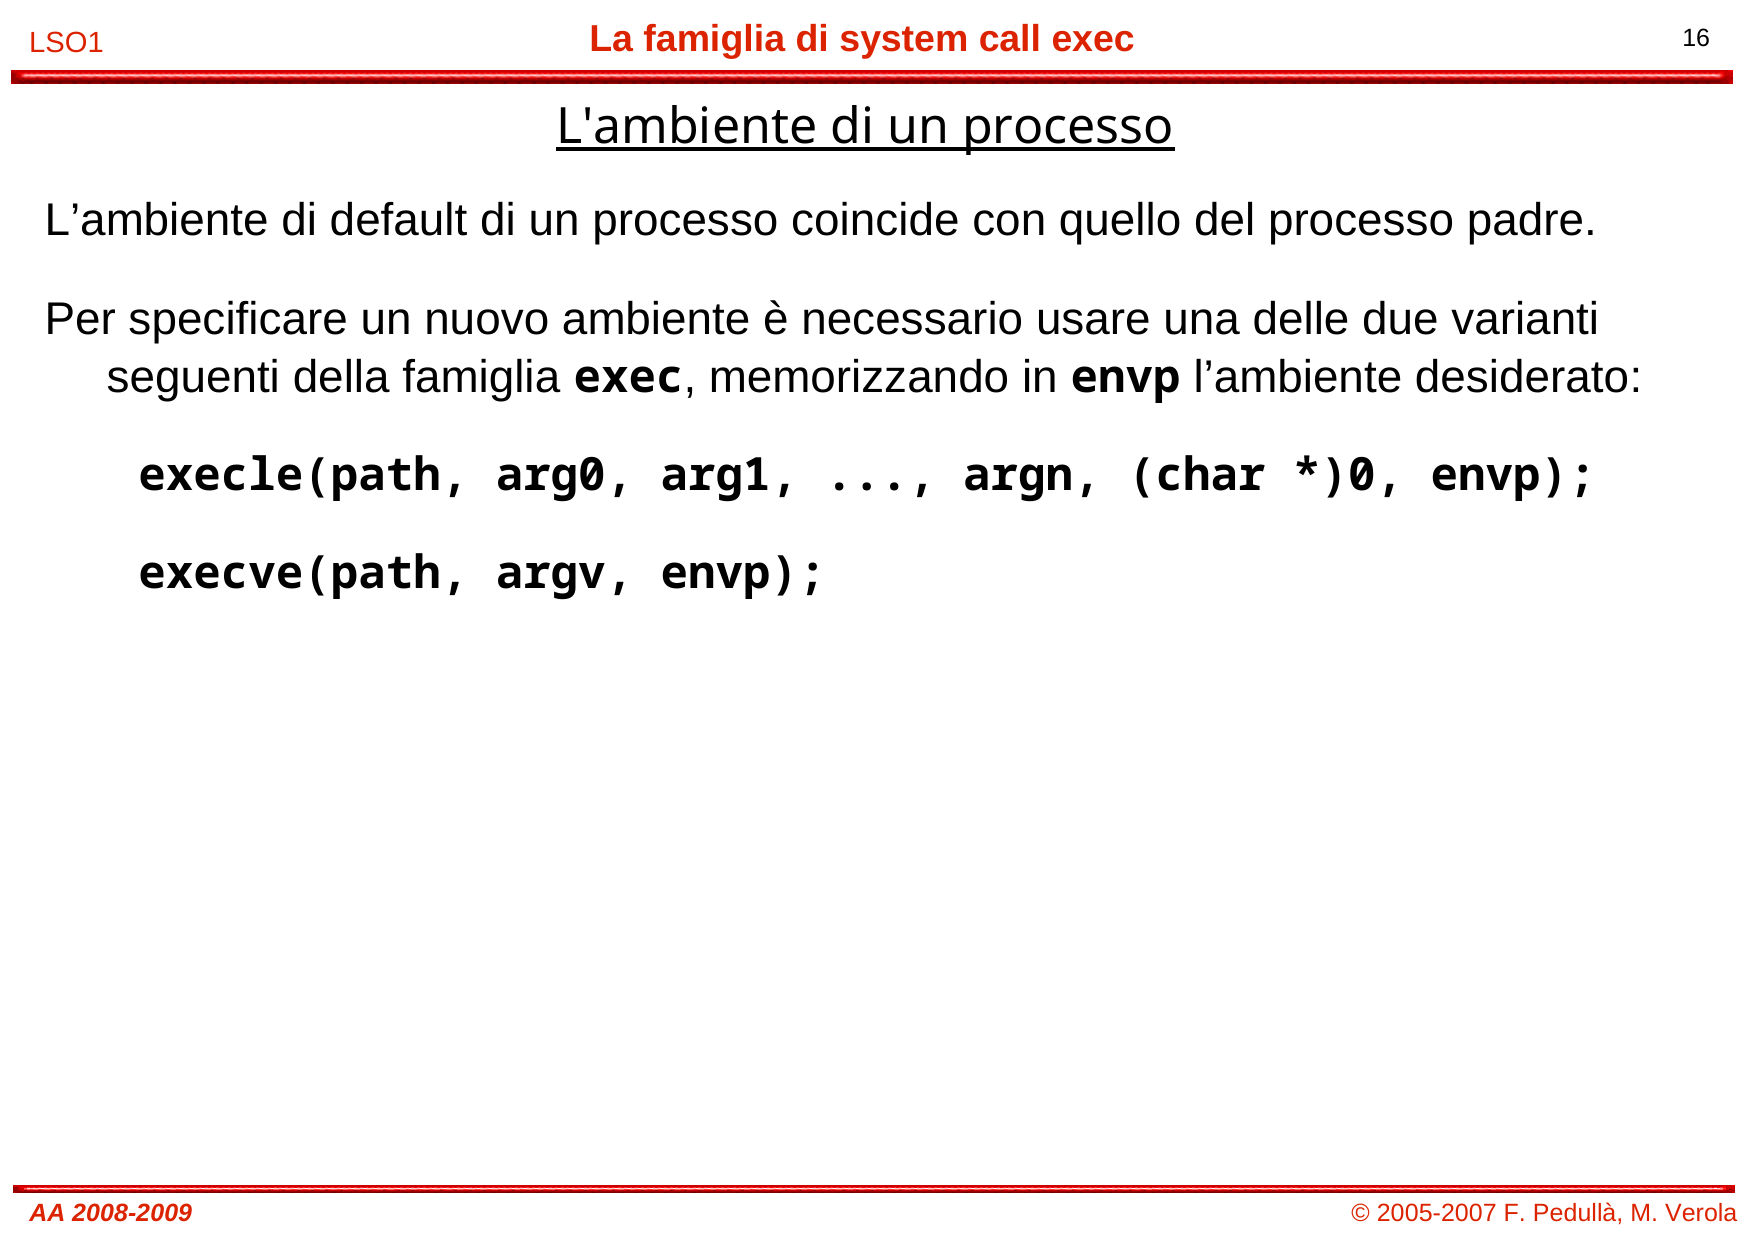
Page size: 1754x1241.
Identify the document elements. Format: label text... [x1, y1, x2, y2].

picture [11, 70, 1733, 84]
title L'ambiente di un processo [490, 78, 1240, 174]
picture [13, 1185, 1735, 1193]
list L’ambiente di default di un processo coincide con quello del processo padre. Per specificare un nuovo ambiente è necessario usare una delle due varianti seguenti della famiglia exec, memorizzando in envp l’ambiente desiderato: execle(path, arg0, arg1, ..., argn, (char *)0, envp); execve(path, argv, envp); [29, 183, 1667, 964]
